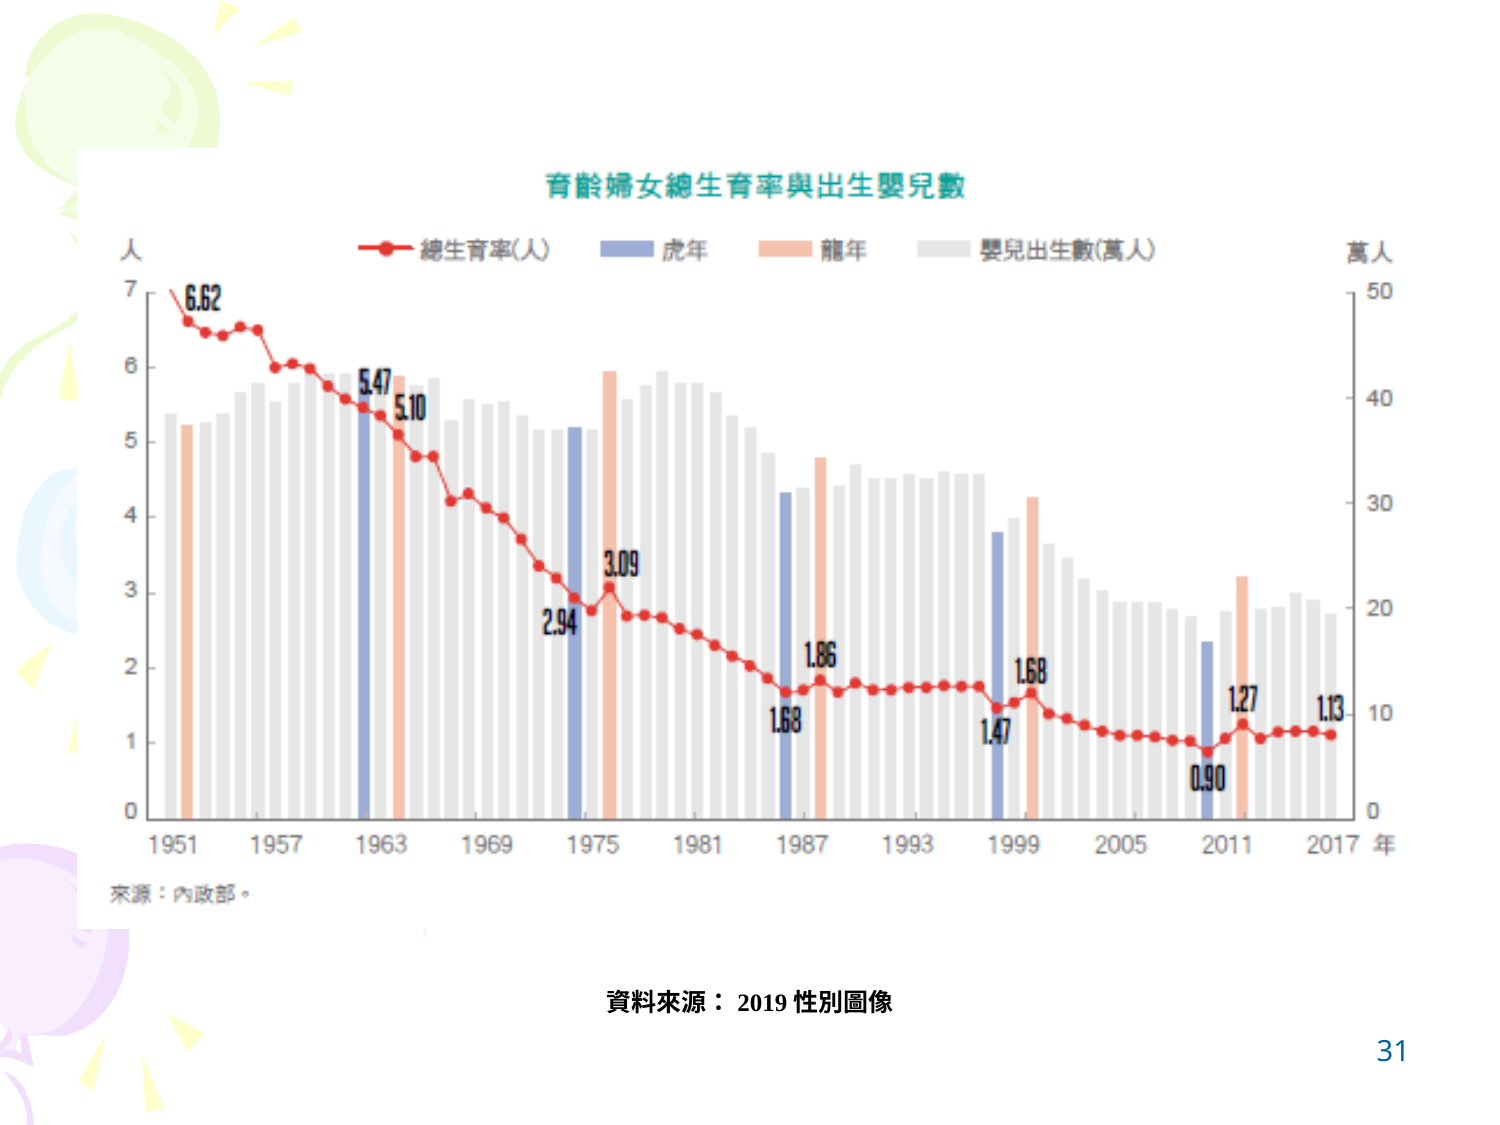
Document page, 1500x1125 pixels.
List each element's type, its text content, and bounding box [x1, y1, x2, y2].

text_box <編號> [1074, 1024, 1426, 1100]
text_box 資料來源：2019性別圖像 [395, 978, 1105, 1025]
picture [77, 148, 1421, 929]
